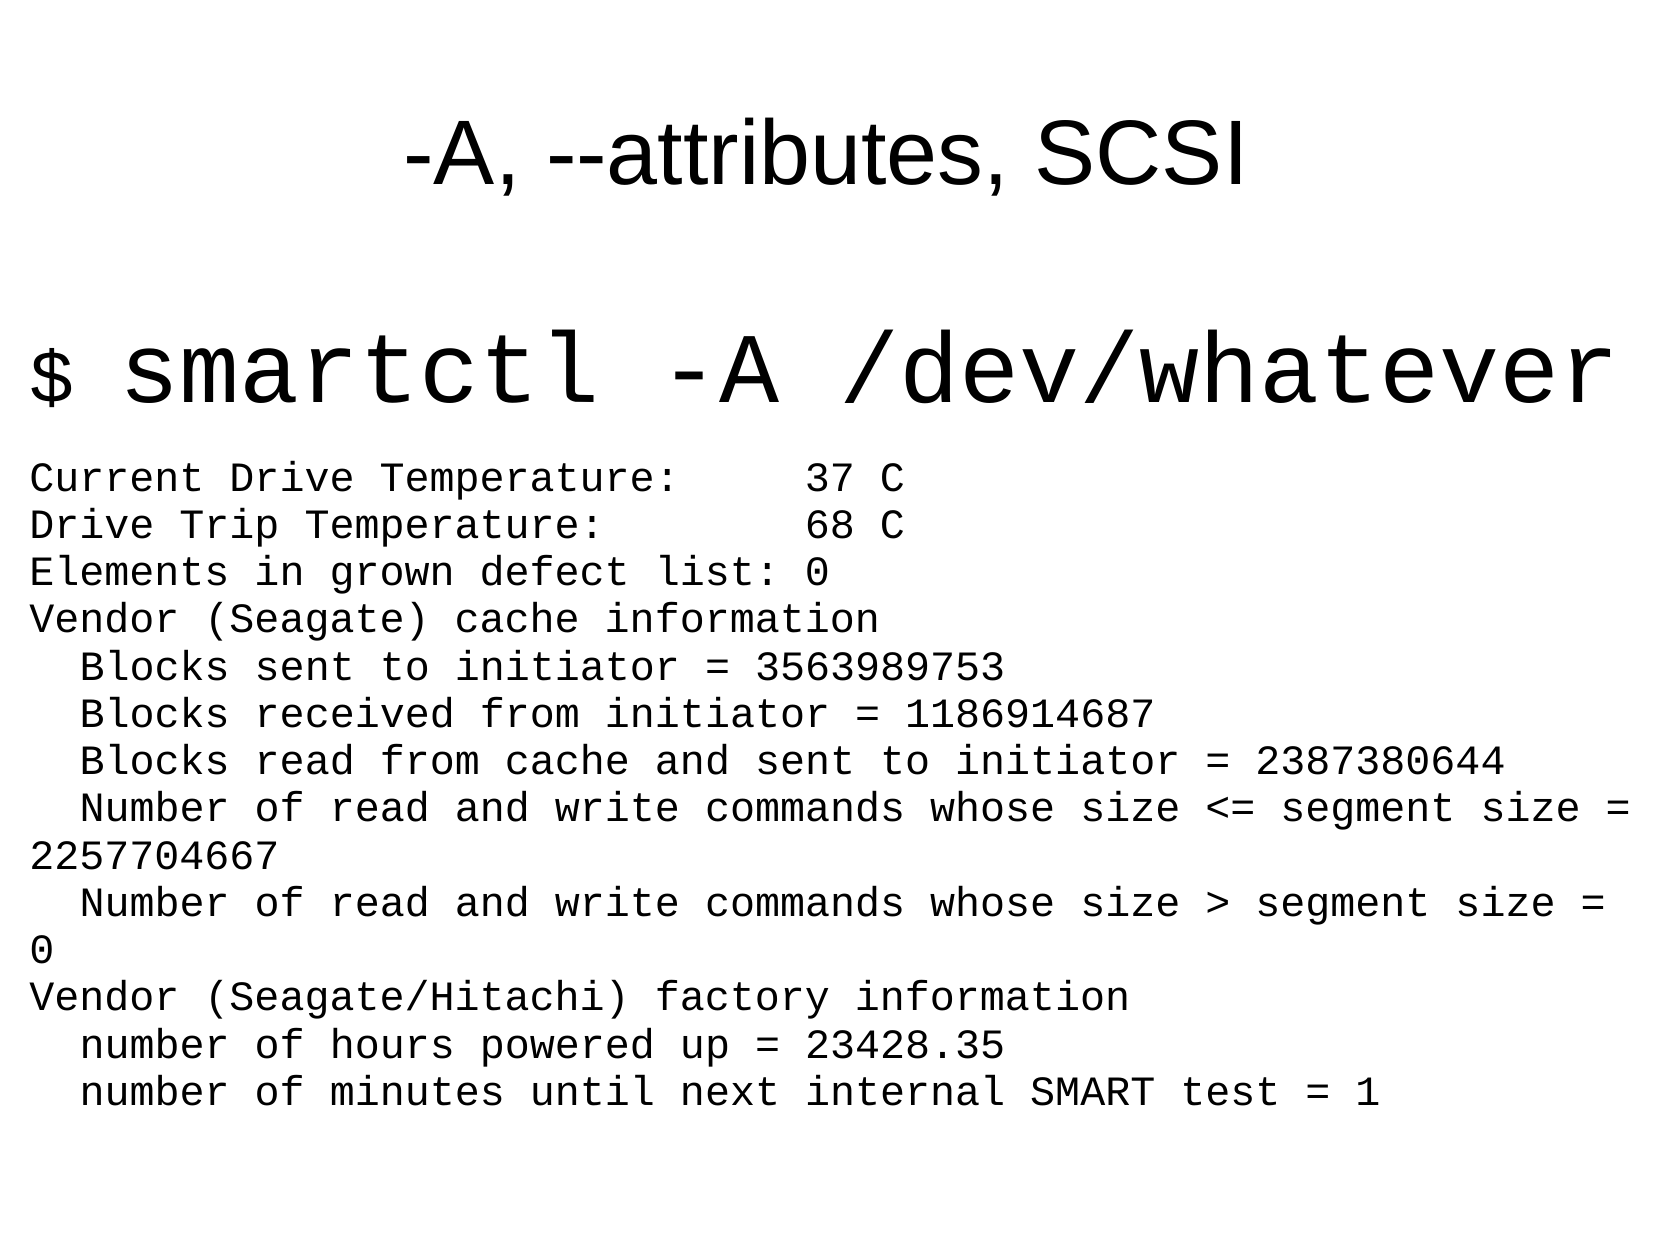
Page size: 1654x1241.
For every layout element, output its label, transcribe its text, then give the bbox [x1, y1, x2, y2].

subtitle $ smartctl -A /dev/whatever Current Drive Temperature: 37 C Drive Trip Temperature: 68 C Elements in grown defect list: 0 Vendor (Seagate) cache information Blocks sent to initiator = 3563989753 Blocks received from initiator = 1186914687 Blocks read from cache and sent to initiator = 2387380644 Number of read and write commands whose size <= segment size = 2257704667 Number of read and write commands whose size > segment size = 0 Vendor (Seagate/Hitachi) factory information number of hours powered up = 23428.35 number of minutes until next internal SMART test = 1 [29, 265, 1654, 1201]
title -A, --attributes, SCSI [82, 49, 1571, 257]
